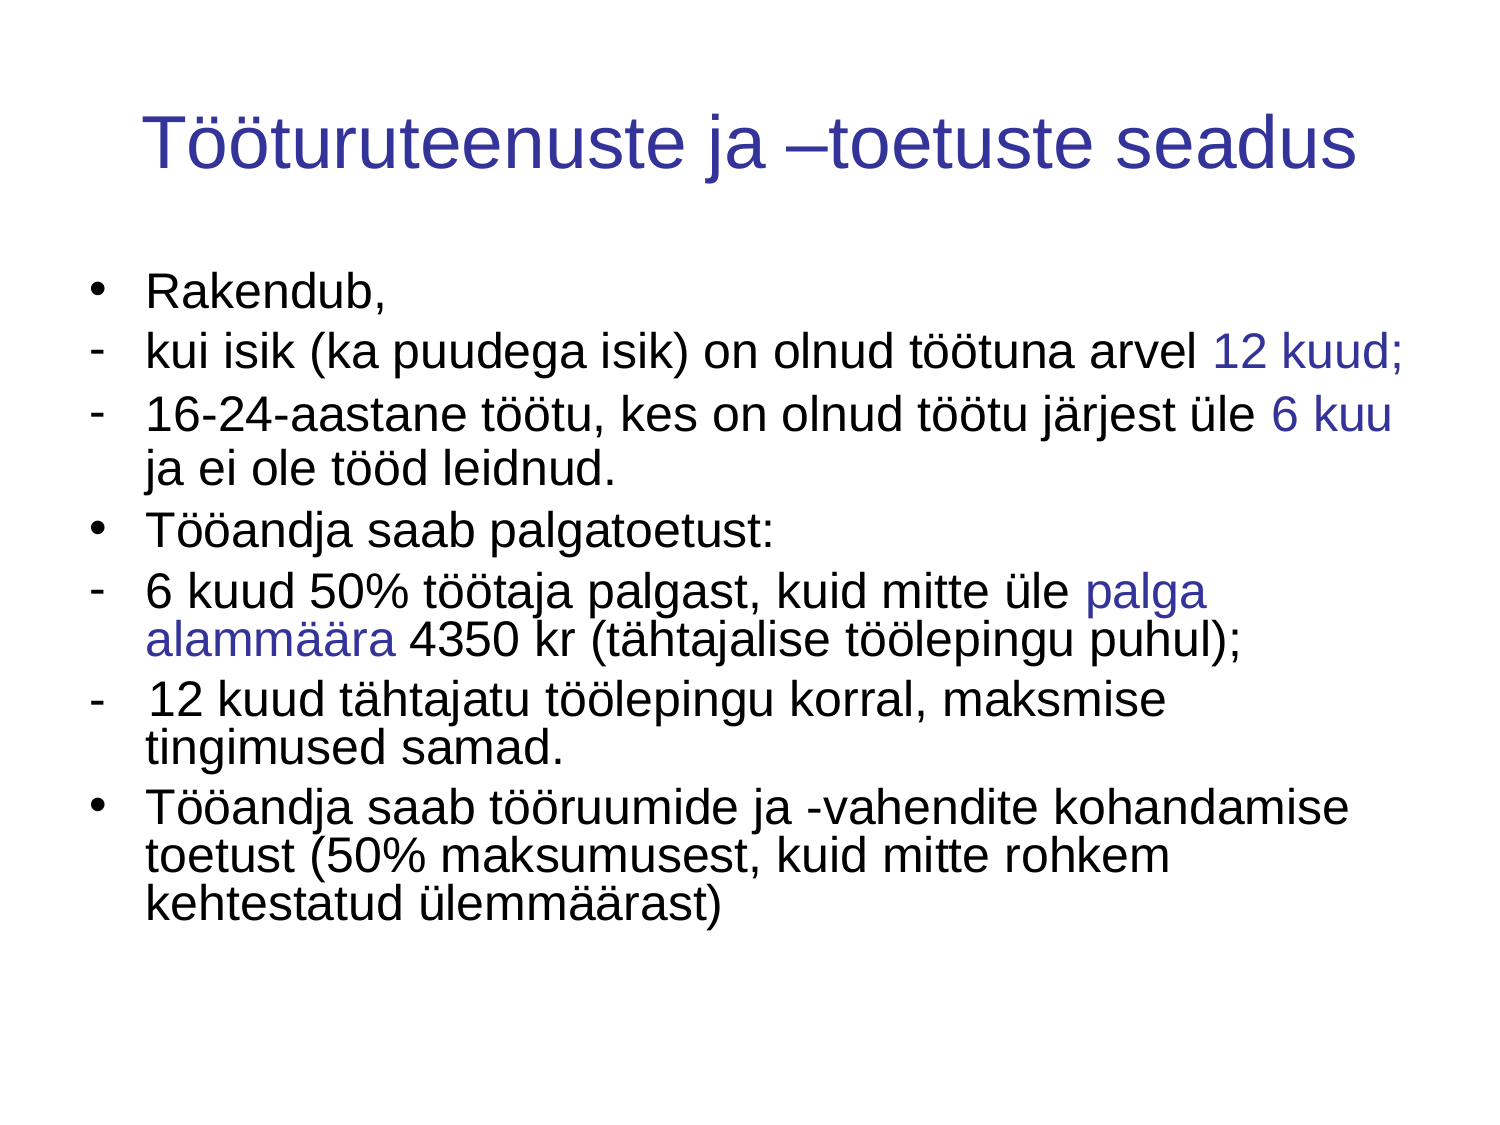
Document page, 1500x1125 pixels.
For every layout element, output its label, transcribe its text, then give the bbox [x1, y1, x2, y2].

title Tööturuteenuste ja –toetuste seadus [75, 45, 1426, 233]
list Rakendub, kui isik (ka puudega isik) on olnud töötuna arvel 12 kuud; 16-24-aastane töötu, kes on olnud töötu järjest üle 6 kuu ja ei ole tööd leidnud. Tööandja saab palgatoetust: 6 kuud 50% töötaja palgast, kuid mitte üle palga alammäära 4350 kr (tähtajalise töölepingu puhul); - 12 kuud tähtajatu töölepingu korral, maksmise tingimused samad. Tööandja saab tööruumide ja -vahendite kohandamise toetust (50% maksumusest, kuid mitte rohkem kehtestatud ülemmäärast) [75, 262, 1426, 1005]
